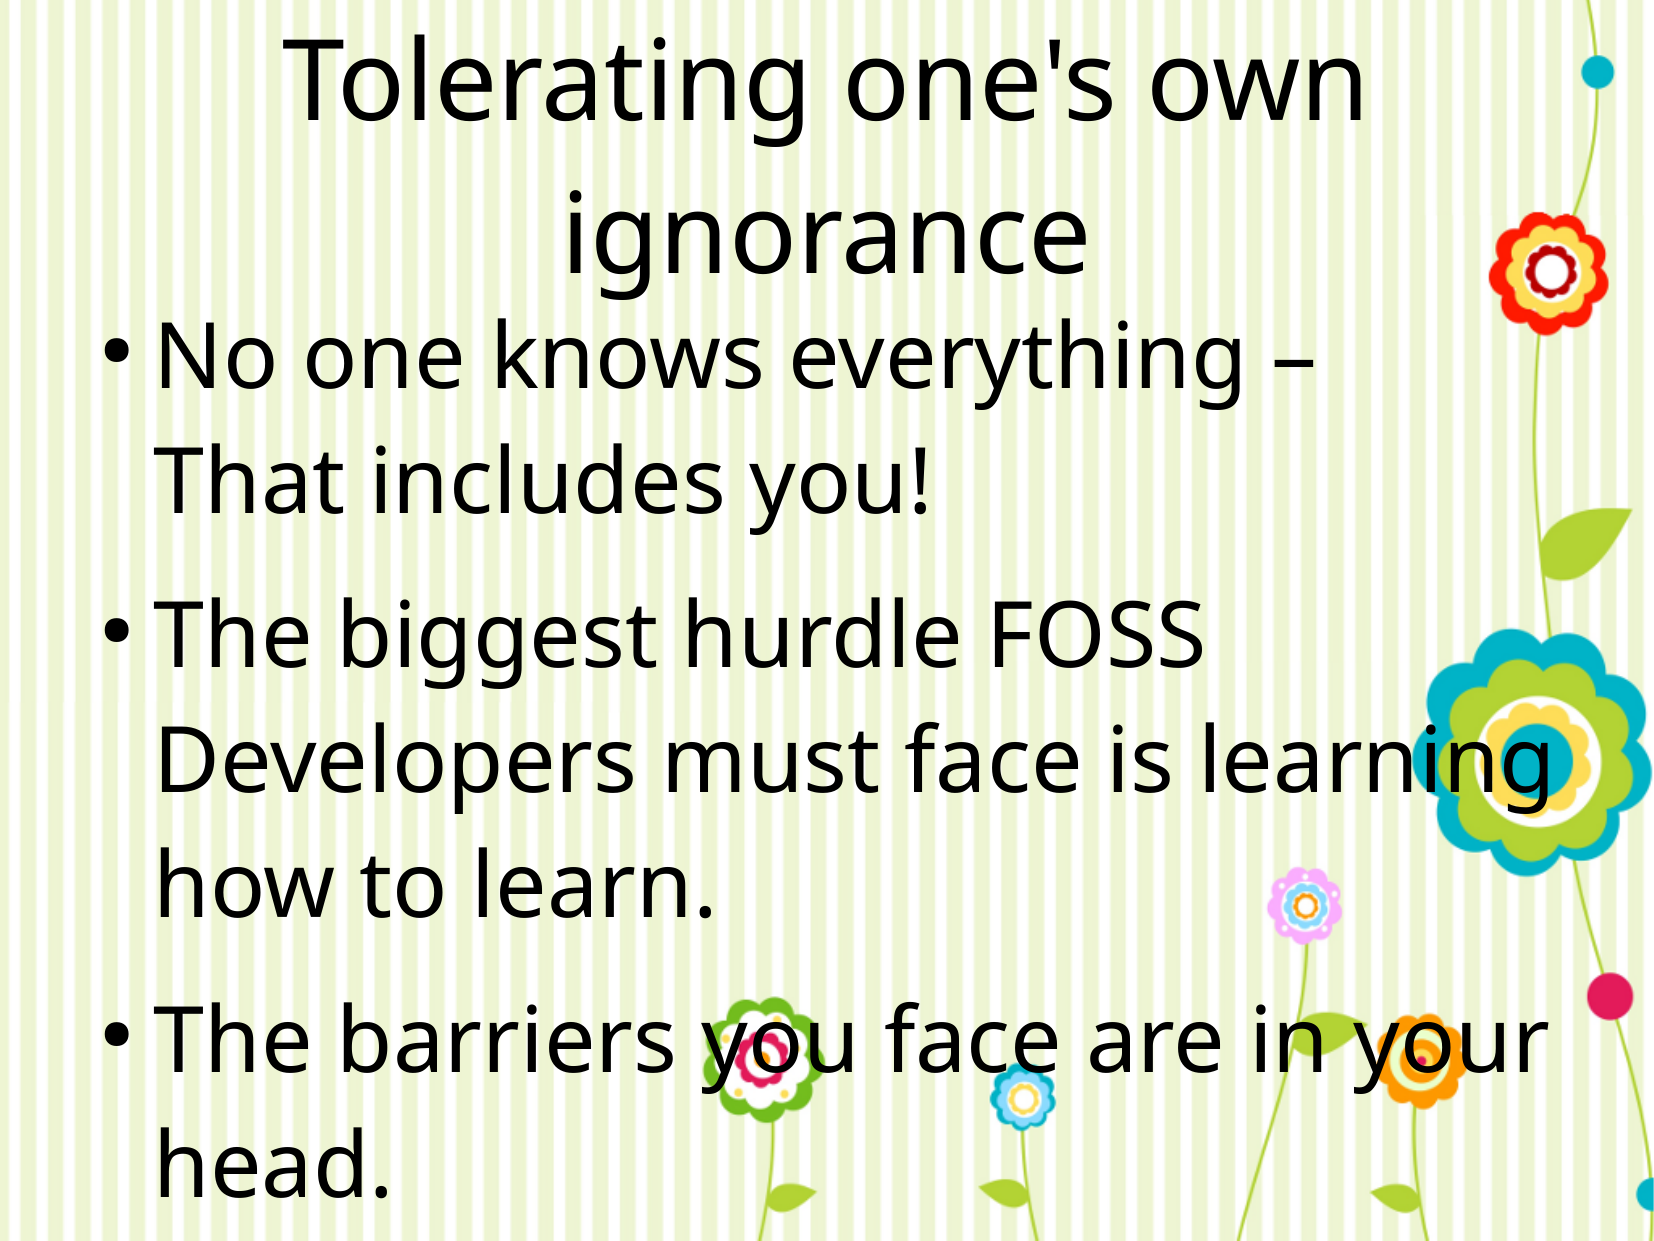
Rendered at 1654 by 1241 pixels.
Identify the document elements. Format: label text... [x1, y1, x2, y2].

picture [0, 0, 1654, 1241]
list No one knows everything – That includes you! The biggest hurdle FOSS Developers must face is learning how to learn. The barriers you face are in your head. Good problem solvers will win the day! [82, 290, 1571, 1186]
title Tolerating one's own ignorance [82, 49, 1571, 257]
